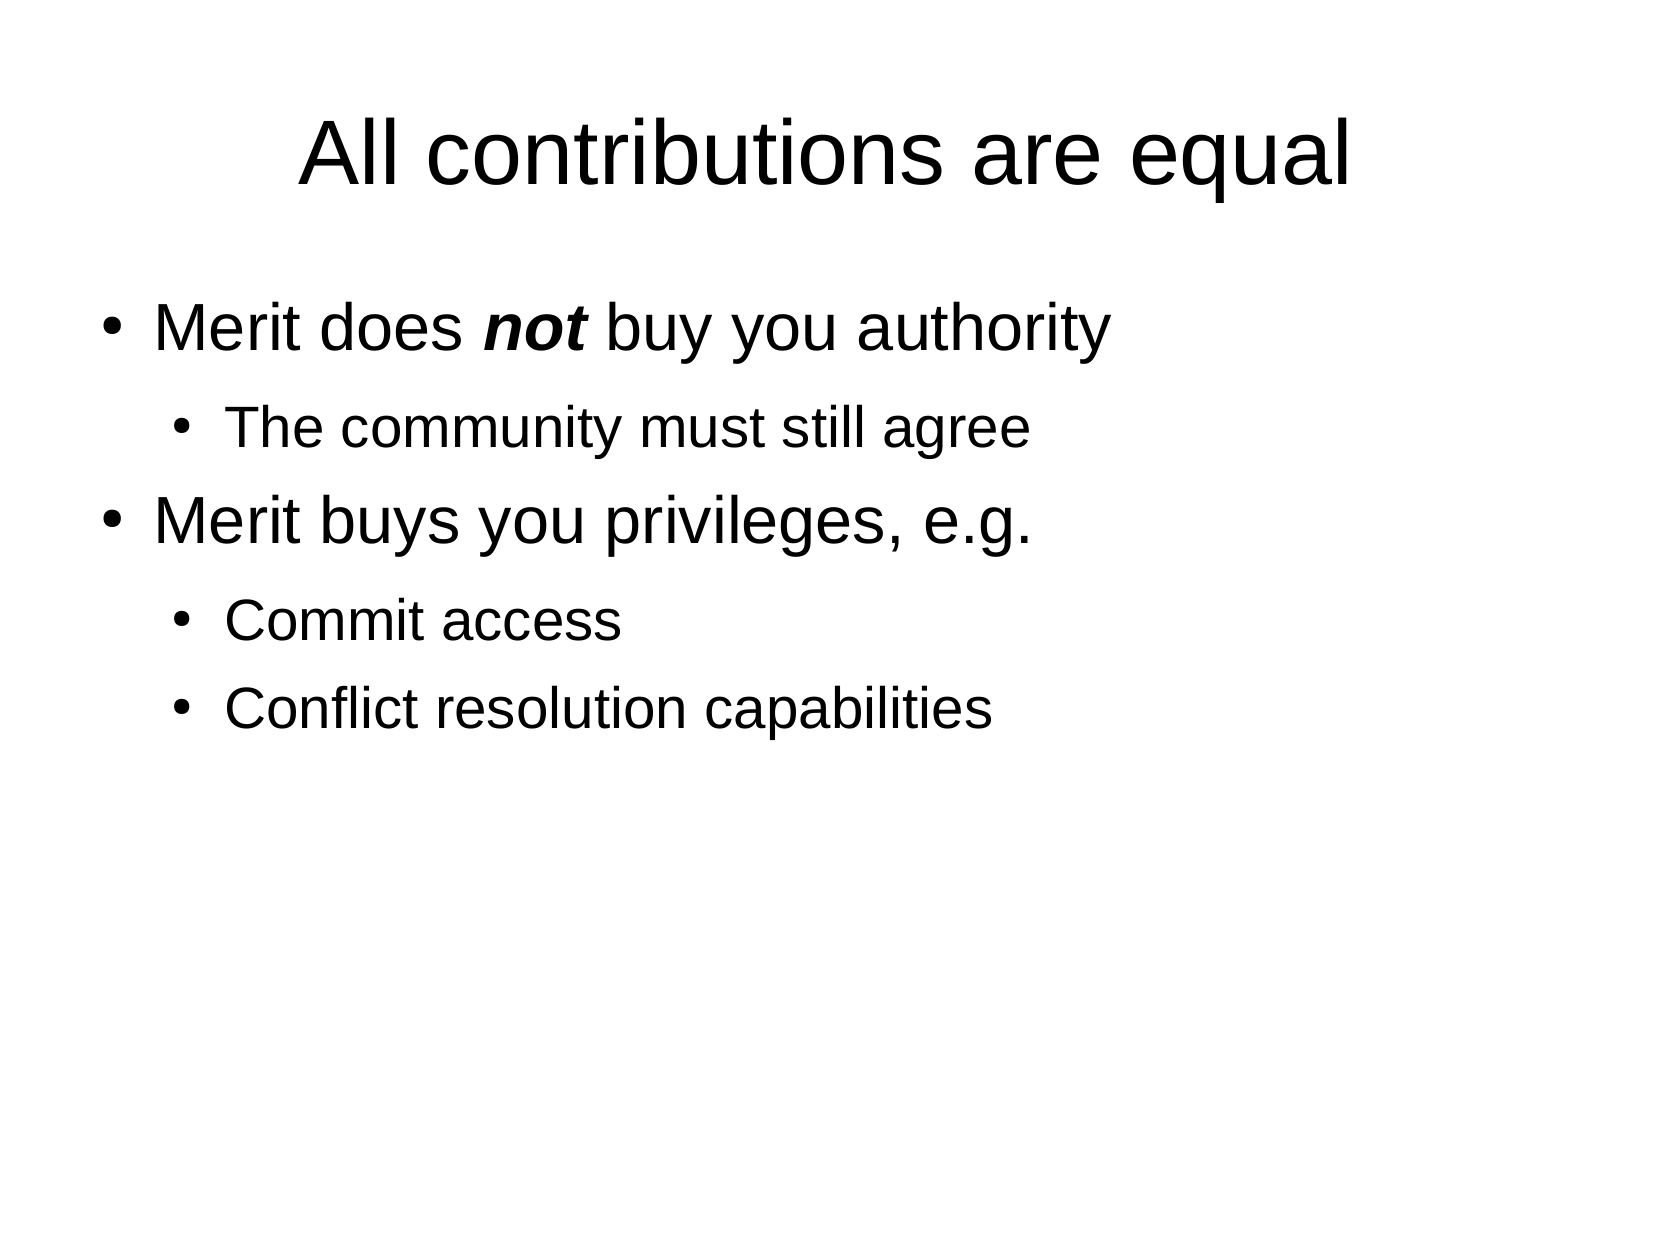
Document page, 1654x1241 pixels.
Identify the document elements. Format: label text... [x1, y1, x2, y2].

list Merit does not buy you authority The community must still agree Merit buys you privileges, e.g. Commit access Conflict resolution capabilities [82, 290, 1571, 1109]
title All contributions are equal [82, 49, 1571, 257]
